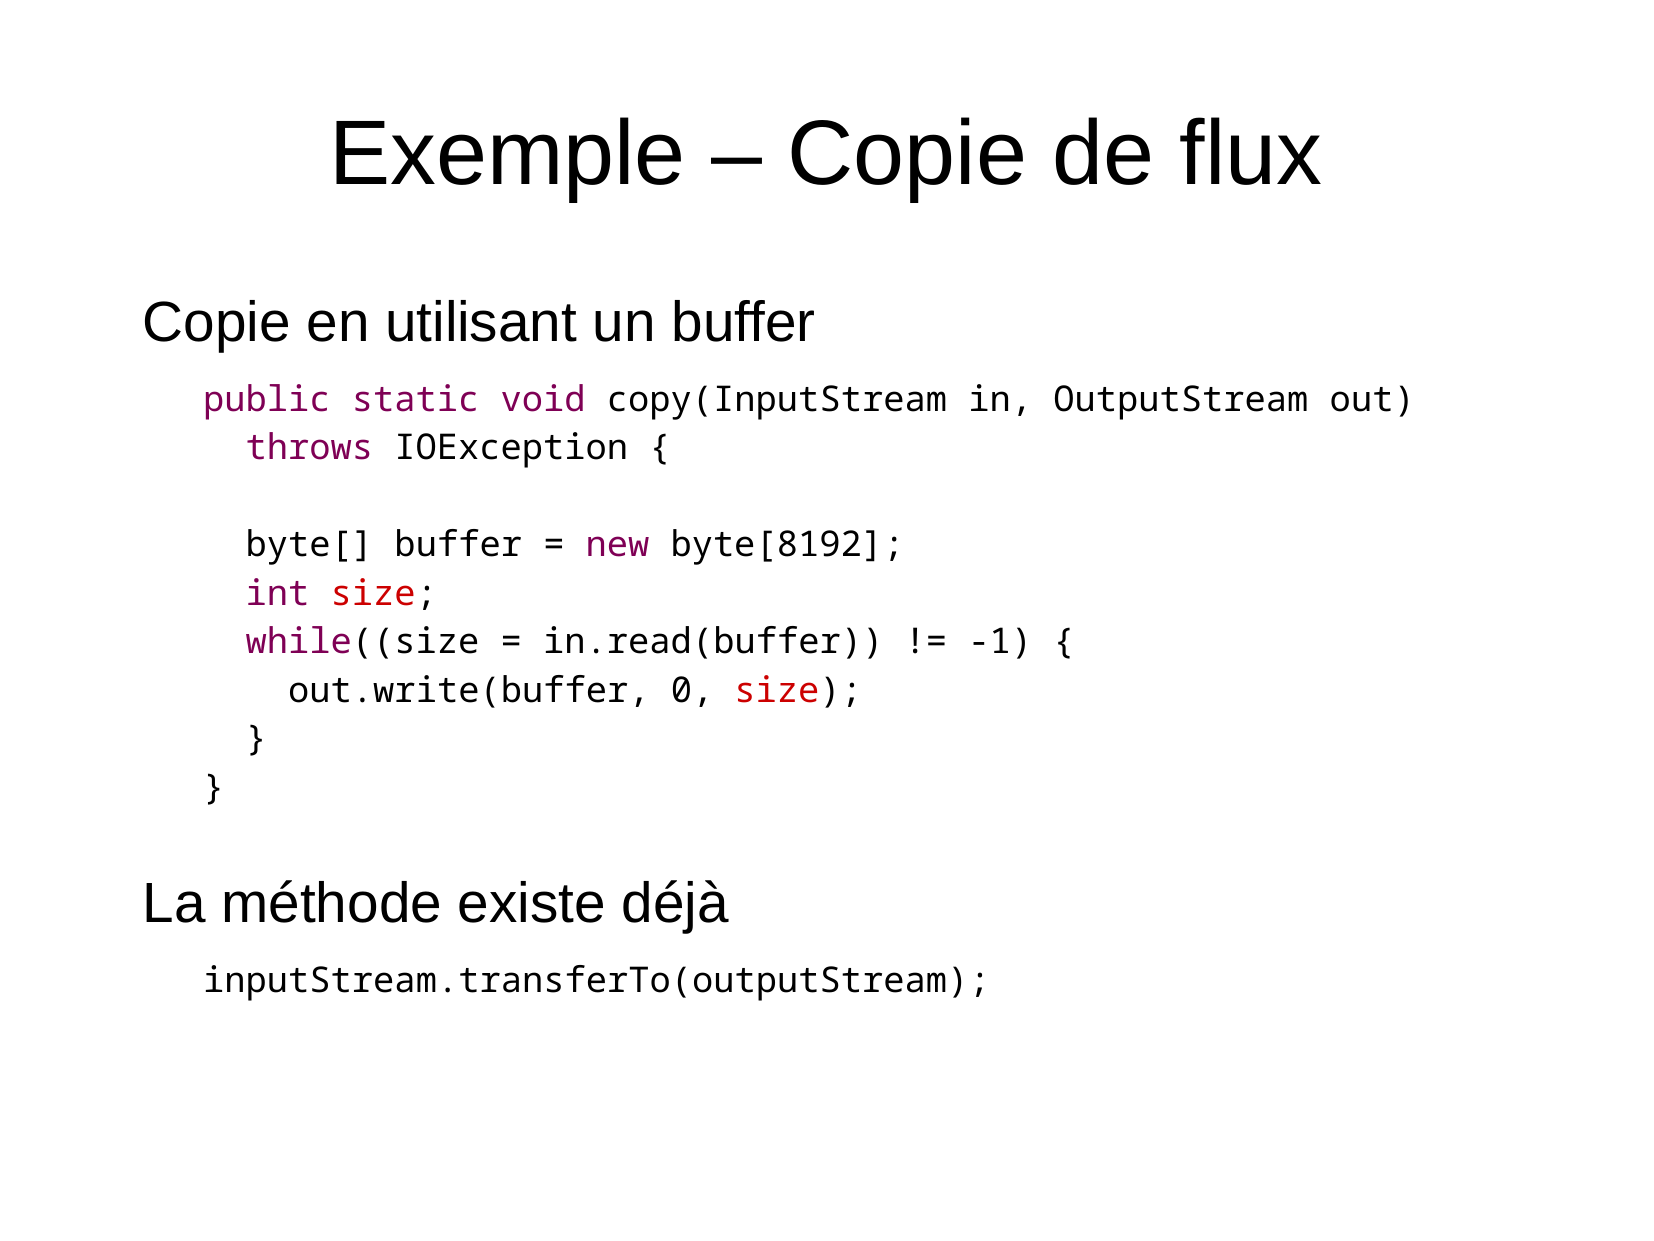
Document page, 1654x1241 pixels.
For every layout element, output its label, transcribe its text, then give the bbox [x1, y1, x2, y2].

list Copie en utilisant un buffer public static void copy(InputStream in, OutputStream out) throws IOException { byte[] buffer = new byte[8192]; int size; while((size = in.read(buffer)) != -1) { out.write(buffer, 0, size); } } La méthode existe déjà inputStream.transferTo(outputStream); [82, 290, 1571, 1010]
title Exemple – Copie de flux [82, 49, 1571, 257]
